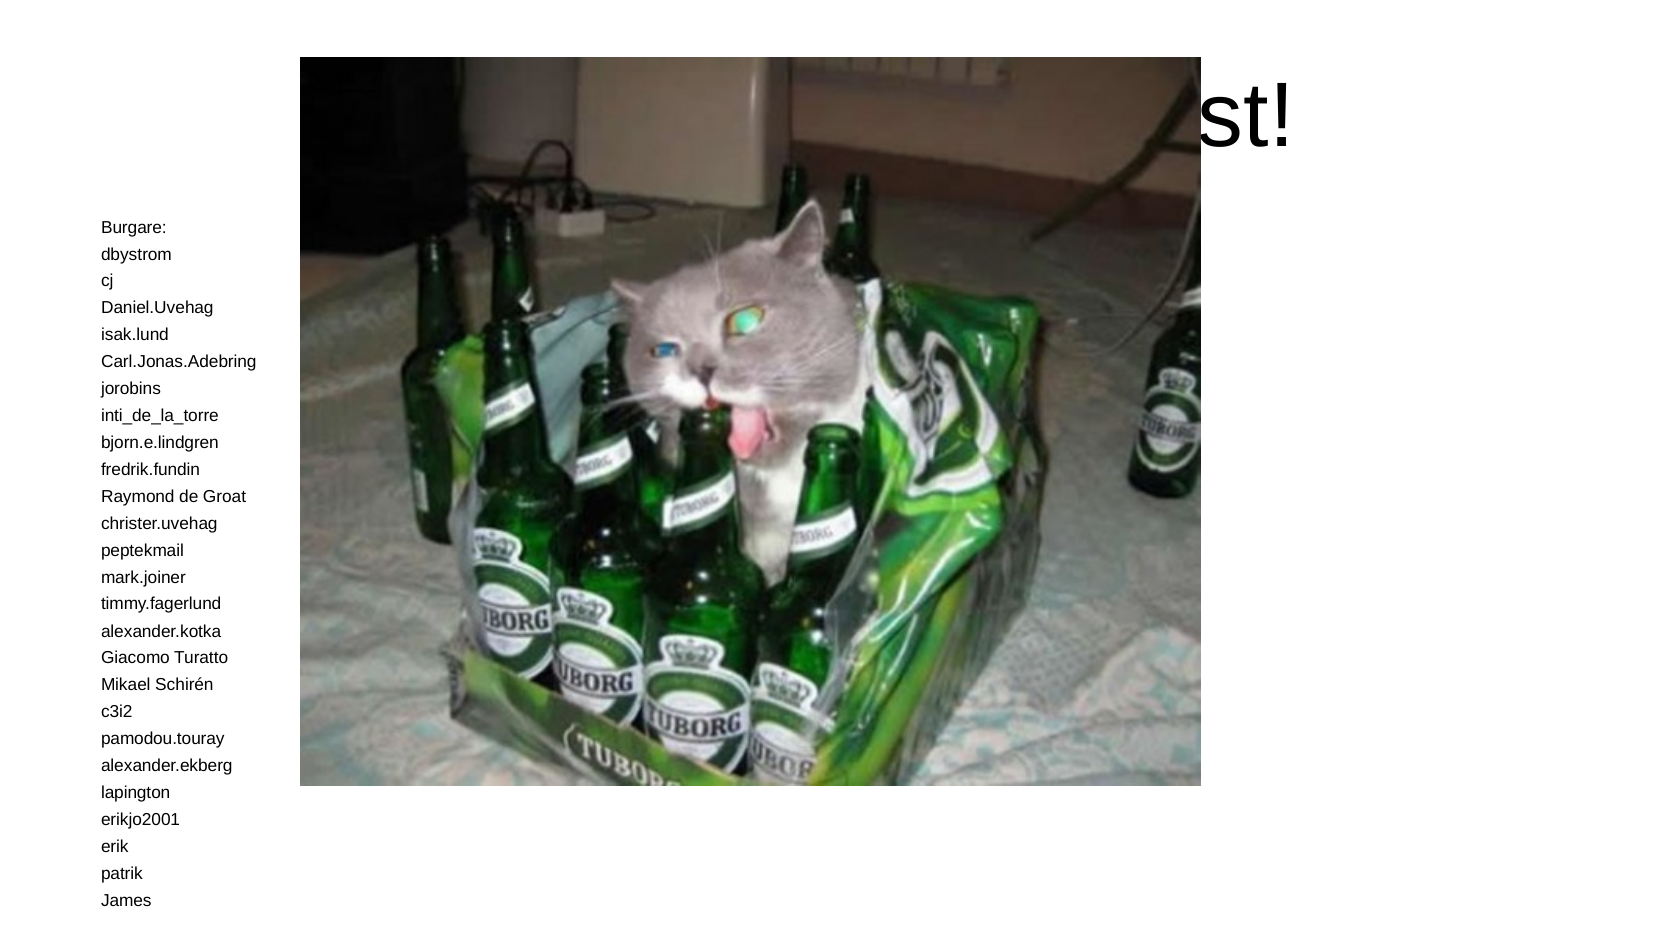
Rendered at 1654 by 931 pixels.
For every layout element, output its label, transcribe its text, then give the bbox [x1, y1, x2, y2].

picture [300, 57, 1201, 787]
list Burgare: dbystrom cj Daniel.Uvehag isak.lund Carl.Jonas.Adebring jorobins inti_de_la_torre bjorn.e.lindgren fredrik.fundin Raymond de Groat christer.uvehag peptekmail mark.joiner timmy.fagerlund alexander.kotka Giacomo Turatto Mikael Schirén c3i2 pamodou.touray alexander.ekberg lapington erikjo2001 erik patrik James [82, 217, 1571, 931]
title Saved the best for last! [82, 37, 1571, 193]
